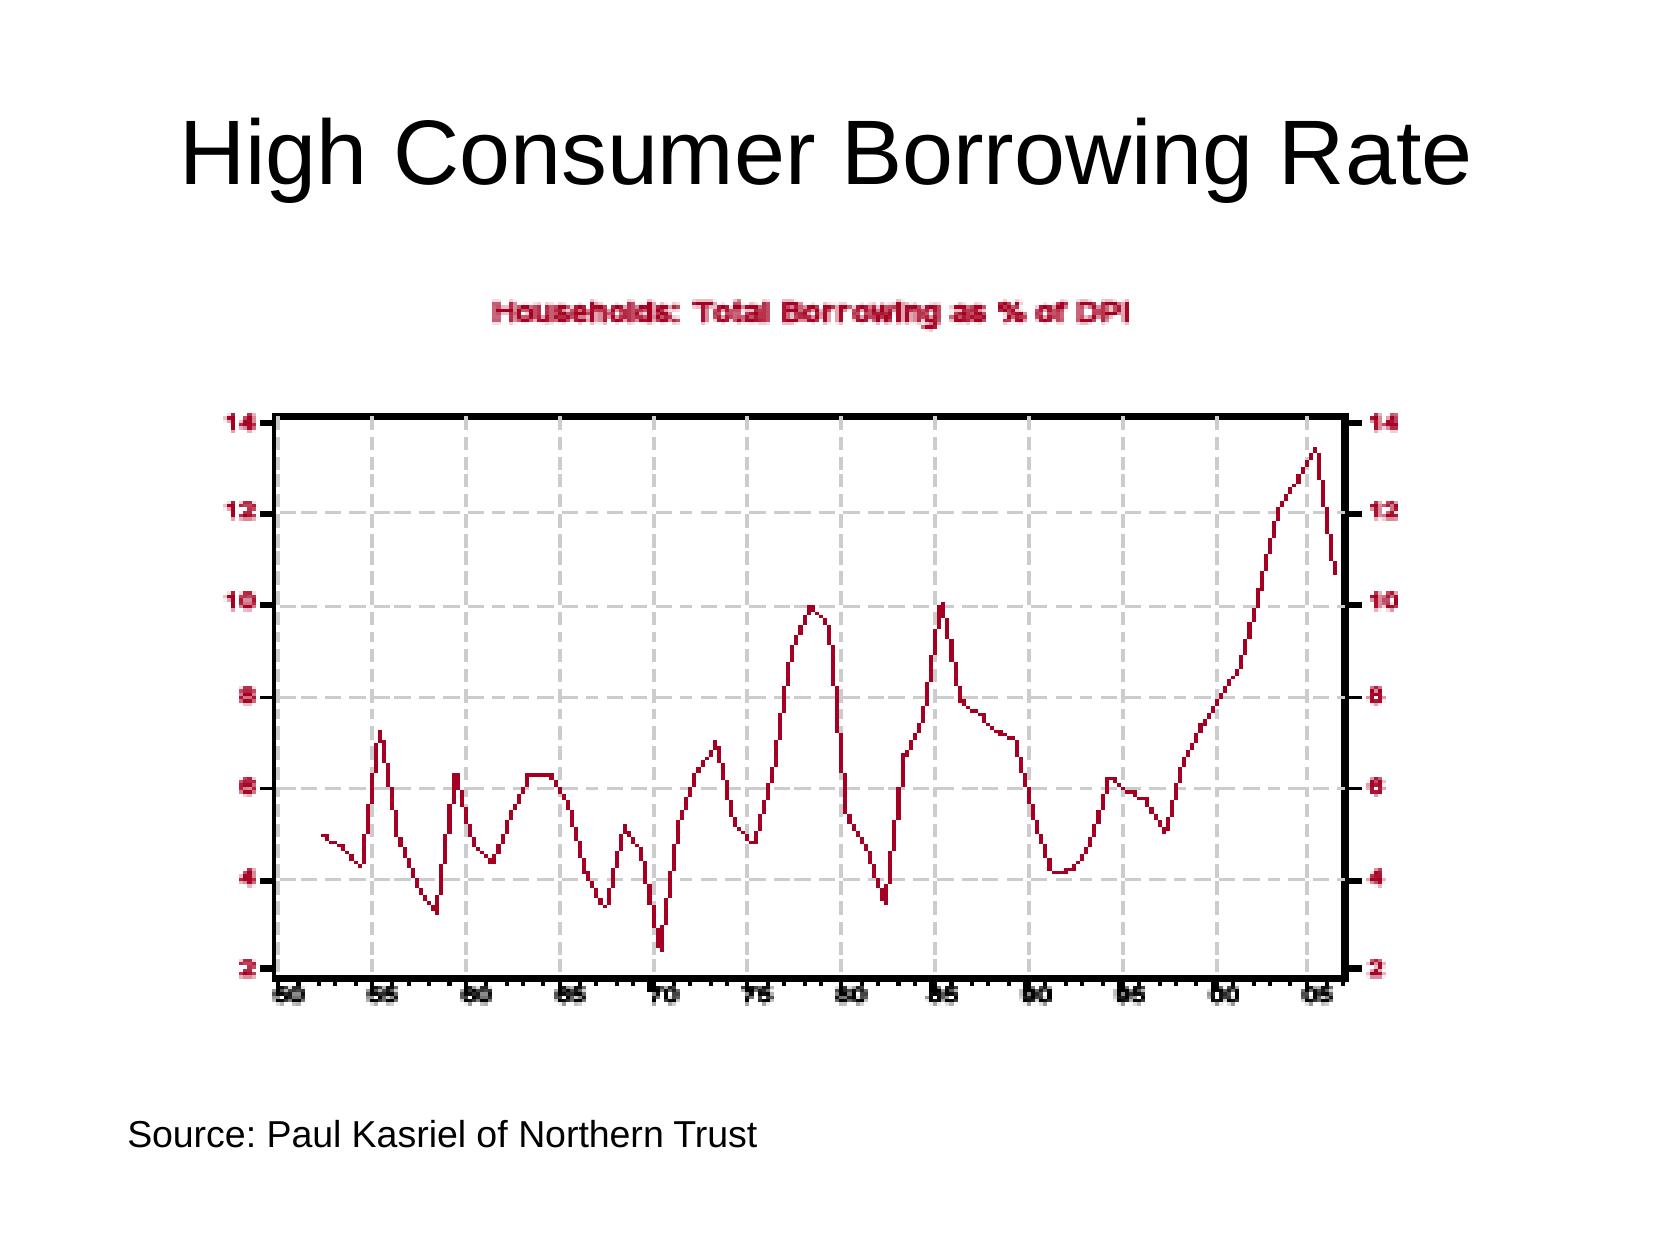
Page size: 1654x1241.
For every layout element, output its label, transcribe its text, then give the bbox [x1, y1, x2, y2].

title High Consumer Borrowing Rate [82, 49, 1571, 257]
picture [150, 299, 1501, 1051]
text_box Source: Paul Kasriel of Northern Trust [112, 1105, 826, 1163]
chart [82, 290, 1571, 1109]
